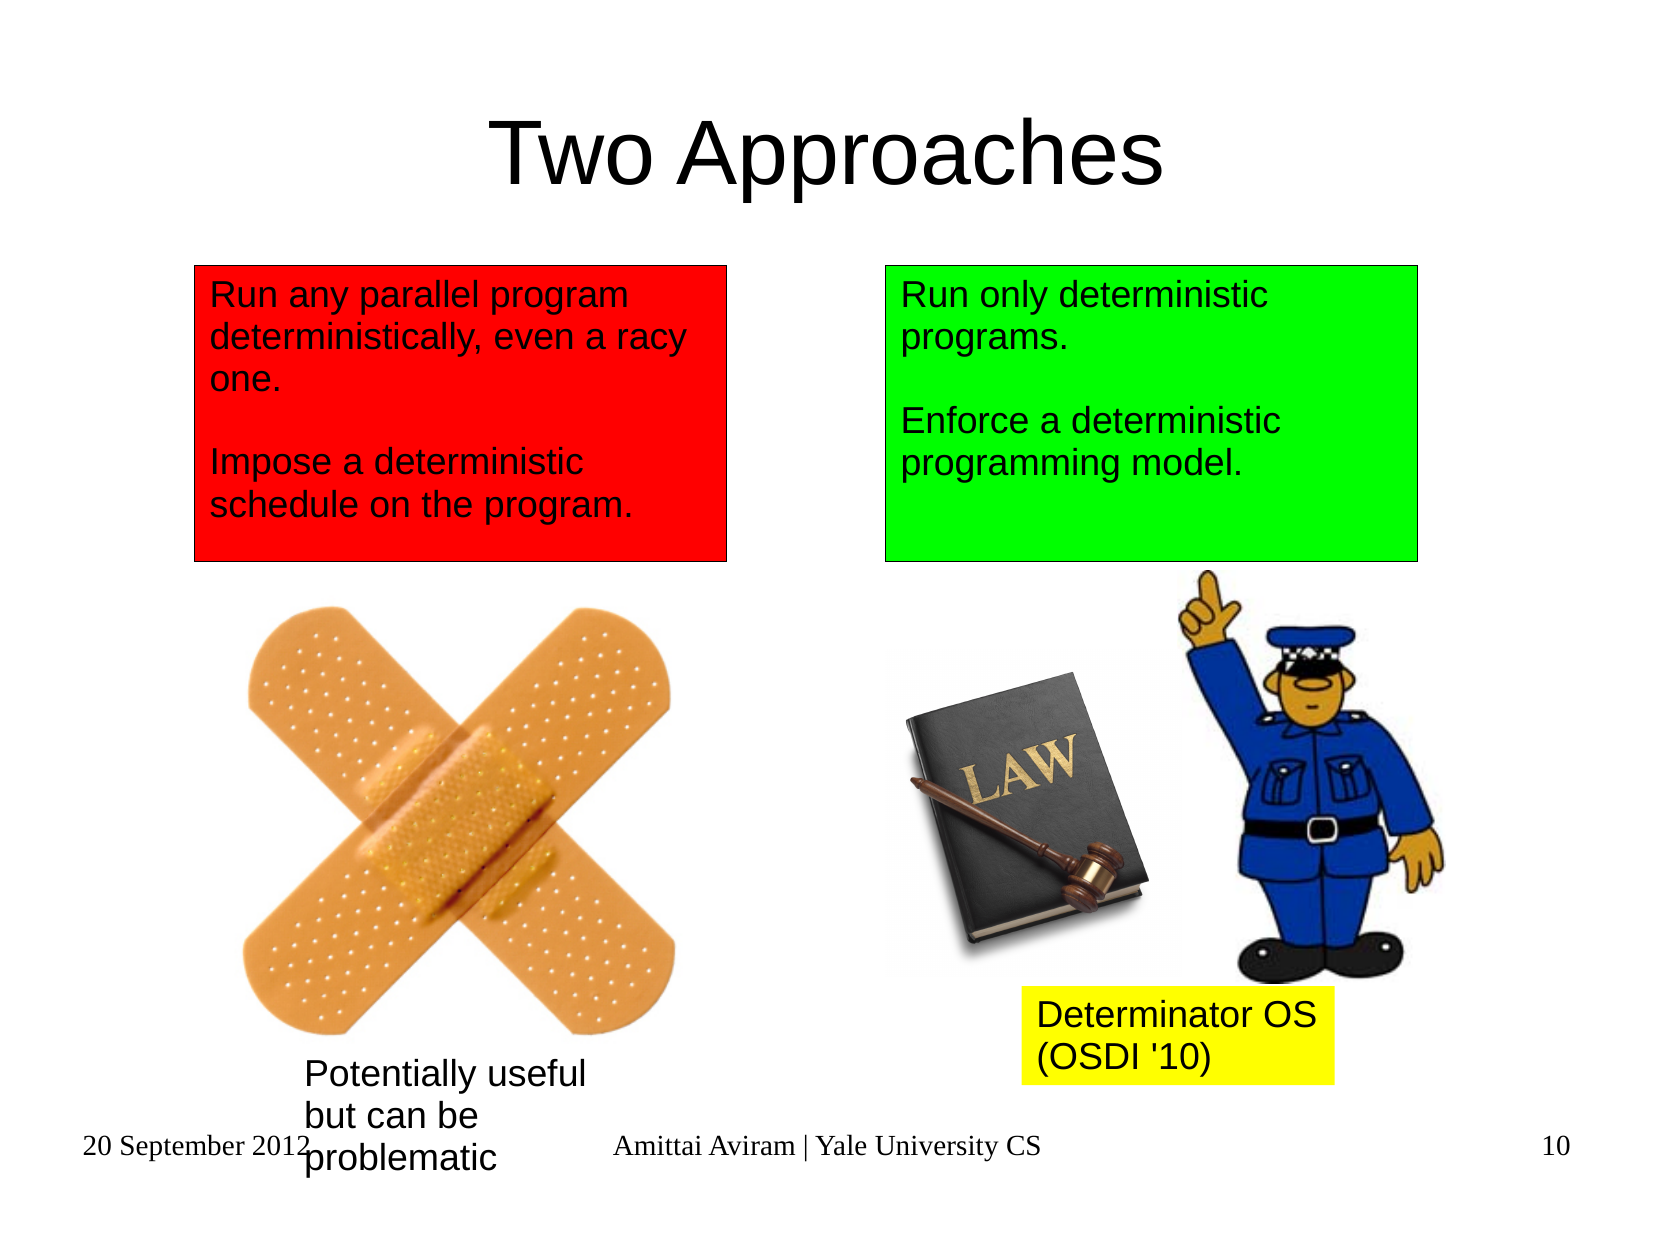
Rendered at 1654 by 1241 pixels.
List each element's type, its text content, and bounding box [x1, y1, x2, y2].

text_box Determinator OS (OSDI '10) [1021, 986, 1335, 1086]
text_box Potentially useful but can be problematic [289, 1045, 644, 1187]
text_box Run only deterministic programs. Enforce a deterministic programming model. [885, 265, 1418, 562]
picture [224, 585, 697, 1057]
title Two Approaches [82, 49, 1571, 257]
picture [885, 570, 1446, 984]
text_box Run any parallel program deterministically, even a racy one. Impose a deterministic schedule on the program. [194, 265, 727, 562]
